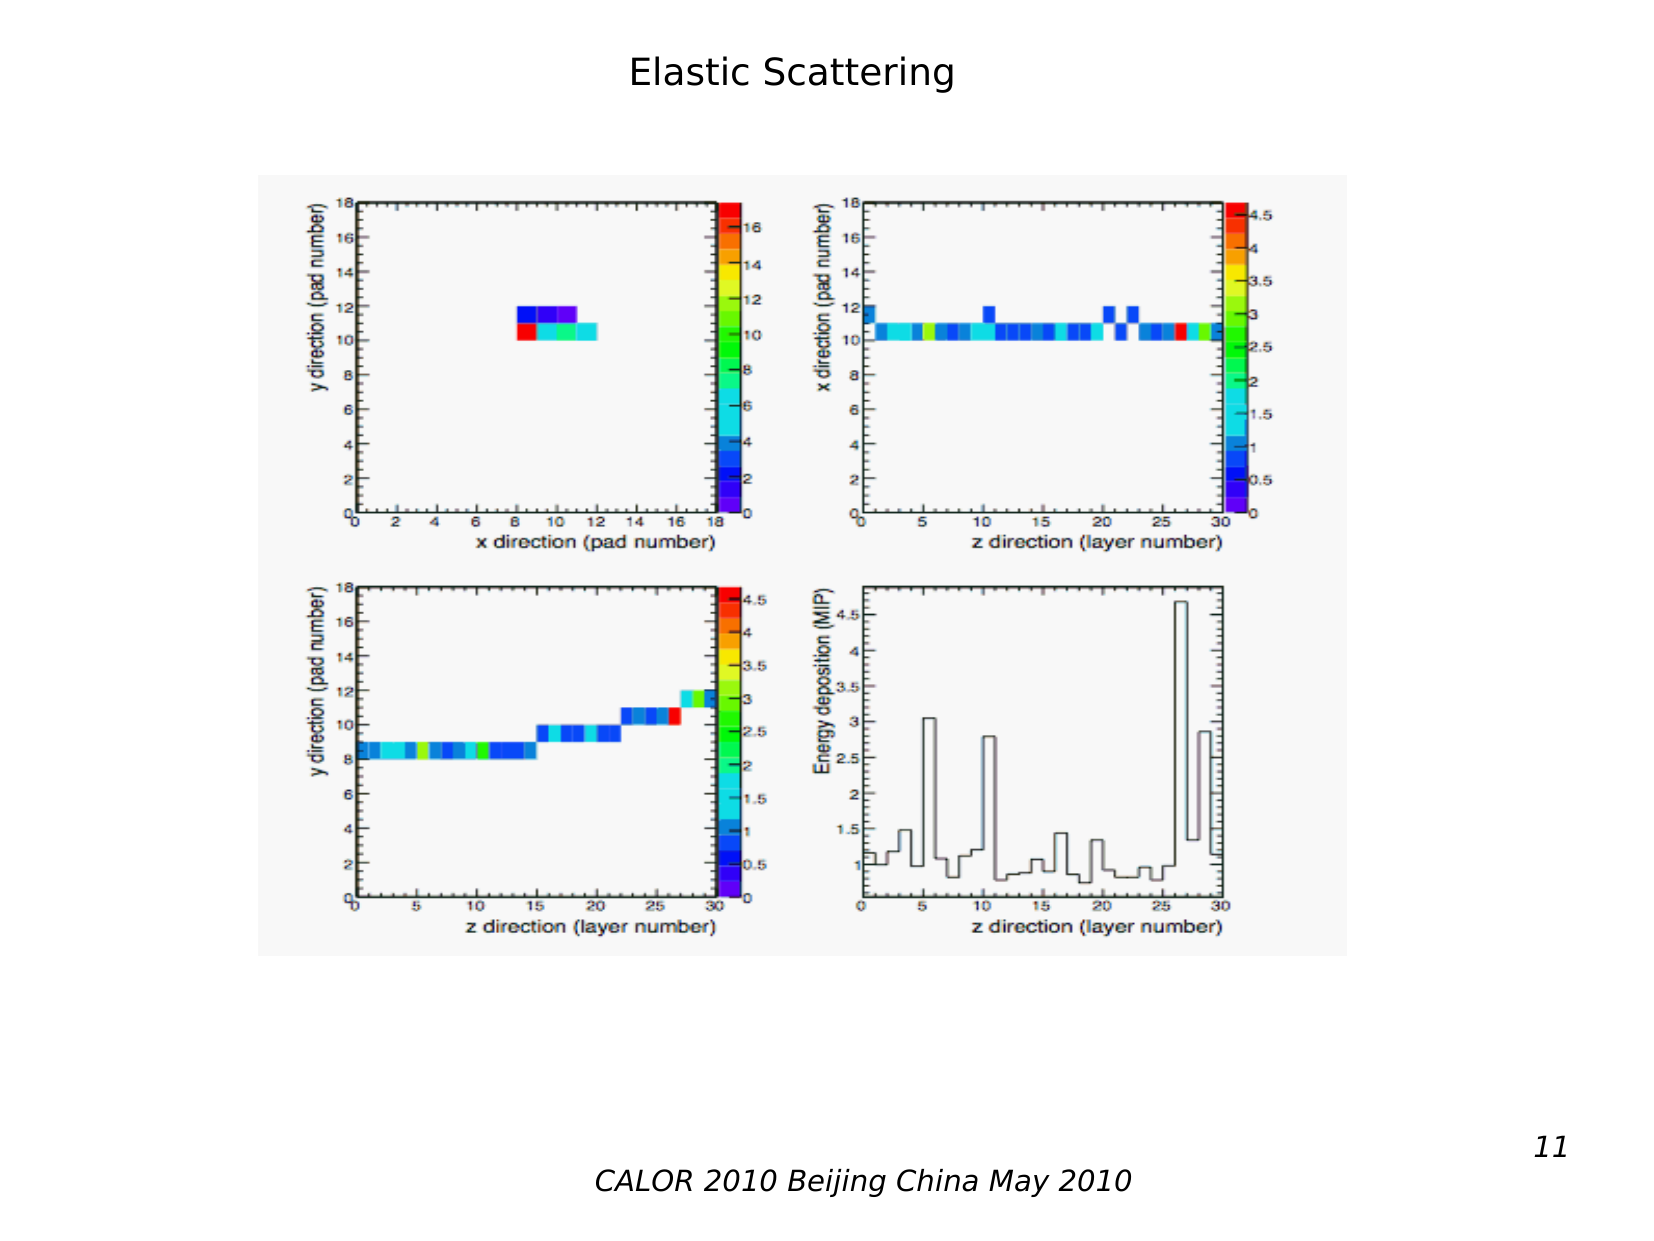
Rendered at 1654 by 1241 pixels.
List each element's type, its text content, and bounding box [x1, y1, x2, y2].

text_box Elastic Scattering [613, 43, 972, 102]
picture [258, 175, 1347, 956]
